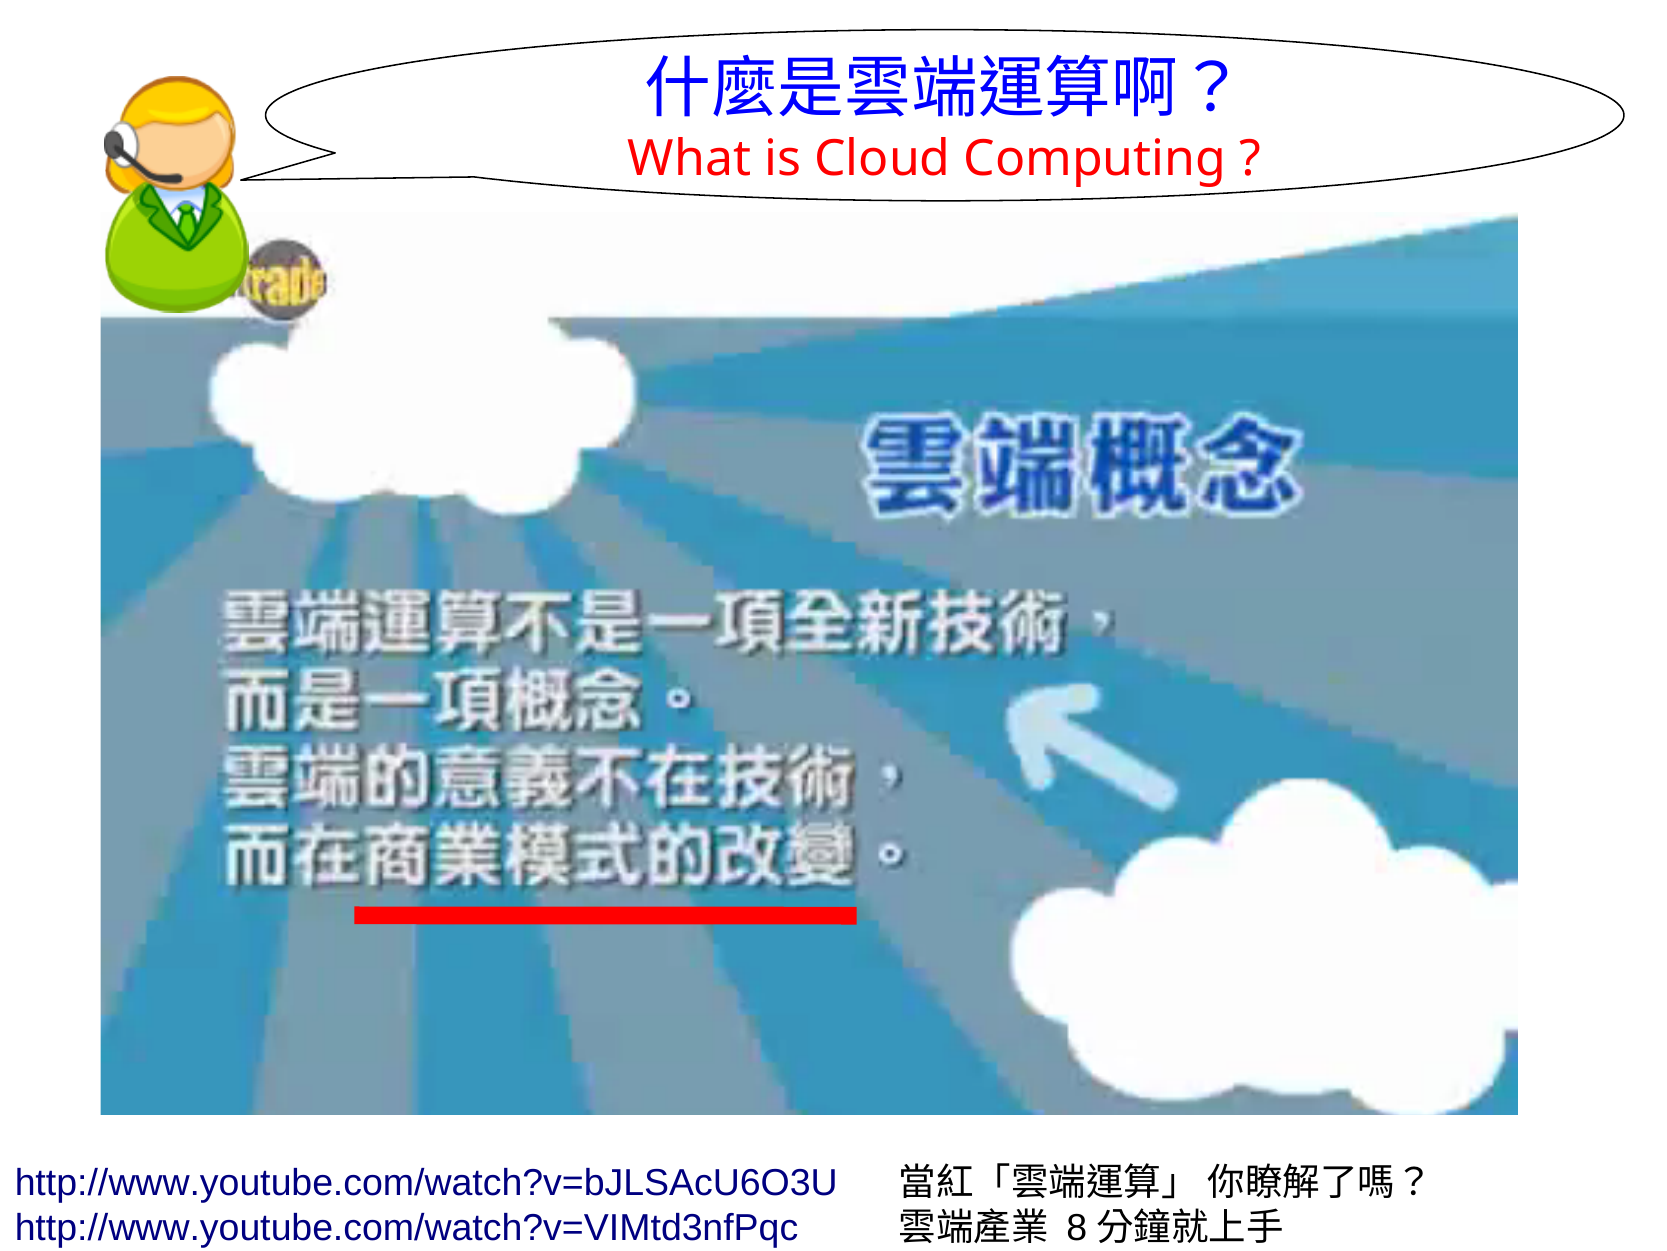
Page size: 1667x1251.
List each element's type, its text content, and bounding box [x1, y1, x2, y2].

picture [100, 76, 1518, 1115]
text_box http://www.youtube.com/watch?v=bJLSAcU6O3U 當紅「雲端運算」 你瞭解了嗎？ http://www.youtube.com/watch?v=VIMtd3nfPqc 雲端產業 8分鐘就上手 [0, 1150, 1667, 1251]
text_box 什麼是雲端運算啊？ What is Cloud Computing ? [240, 29, 1624, 201]
